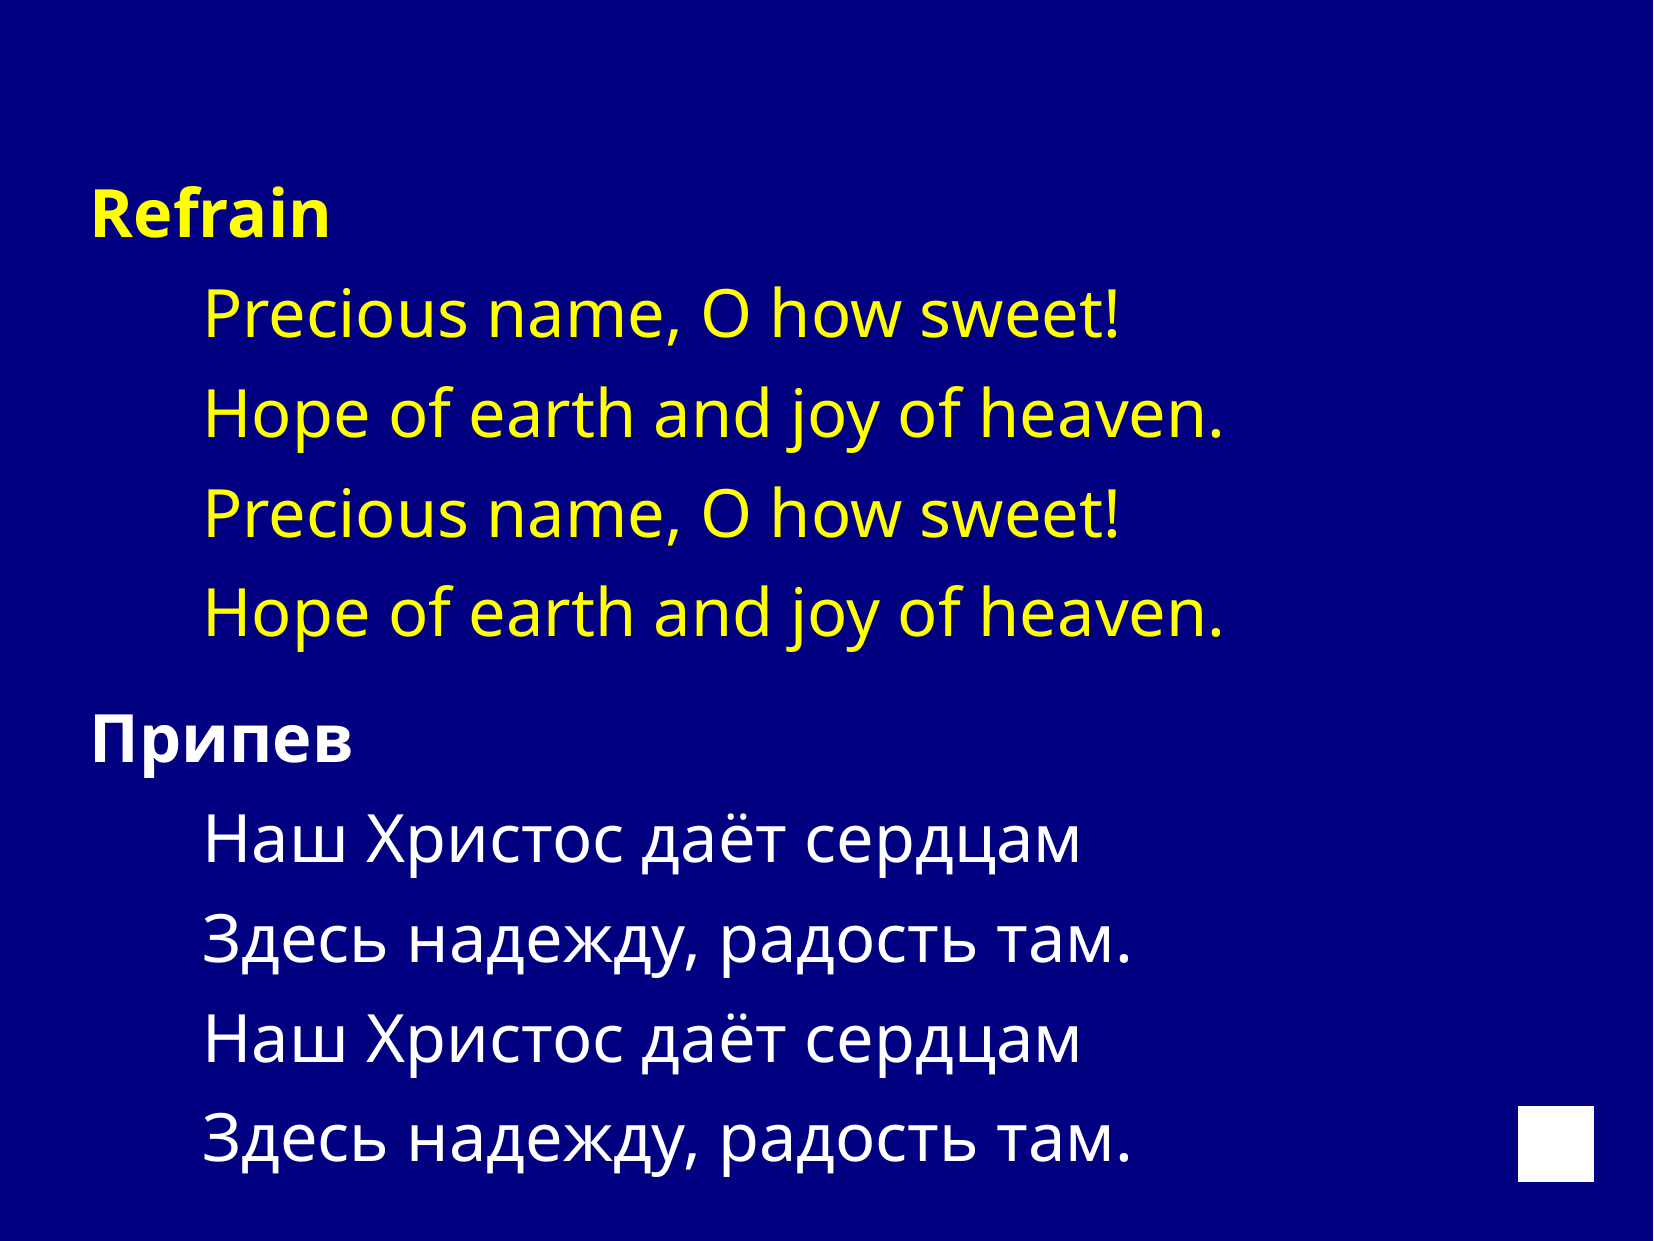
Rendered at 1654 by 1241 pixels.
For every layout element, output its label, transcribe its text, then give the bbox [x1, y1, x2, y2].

text_box [1518, 1106, 1594, 1182]
text_box Припев Наш Христос даёт сердцам Здесь надежду, радость там. Наш Христос даёт сердцам Здесь надежду, радость там. [75, 675, 1576, 1163]
text_box Refrain Precious name, O how sweet! Hope of earth and joy of heaven. Precious name, O how sweet! Hope of earth and joy of heaven. [75, 150, 1576, 638]
